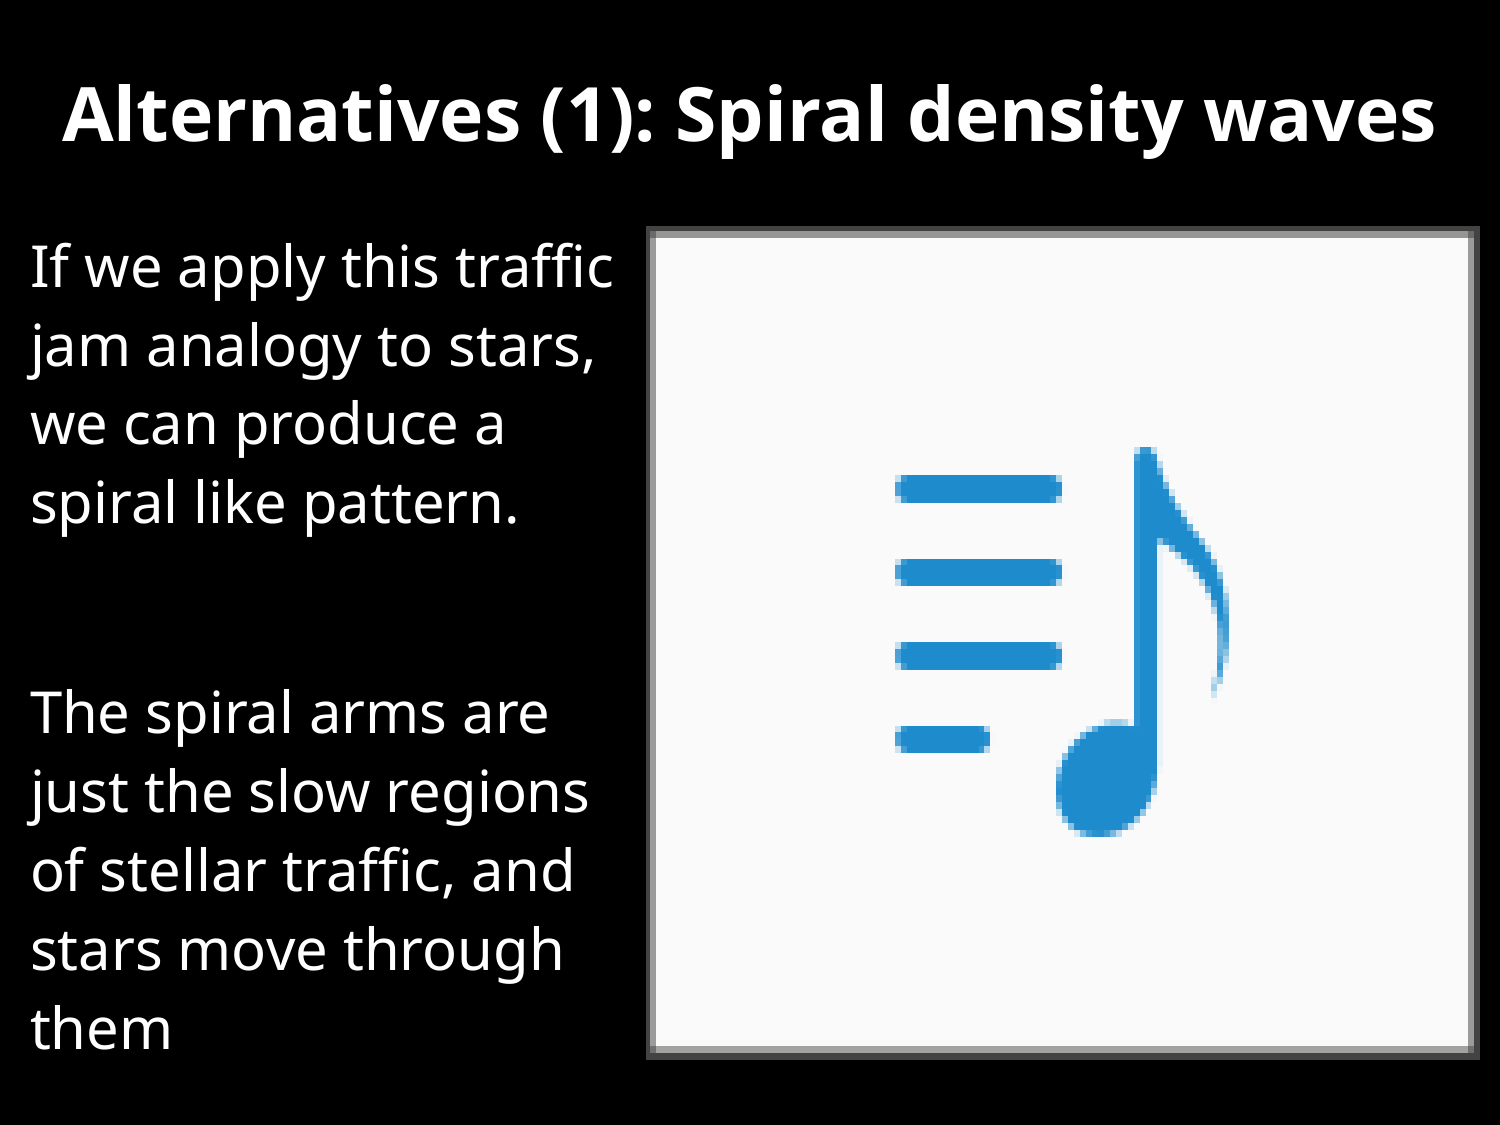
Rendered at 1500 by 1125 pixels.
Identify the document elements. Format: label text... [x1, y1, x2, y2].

text_box [0, 0, 1500, 1125]
list If we apply this traffic jam analogy to stars, we can produce a spiral like pattern. The spiral arms are just the slow regions of stellar traffic, and stars move through them [30, 224, 631, 1081]
title Alternatives (1): Spiral density waves [30, 68, 1471, 157]
